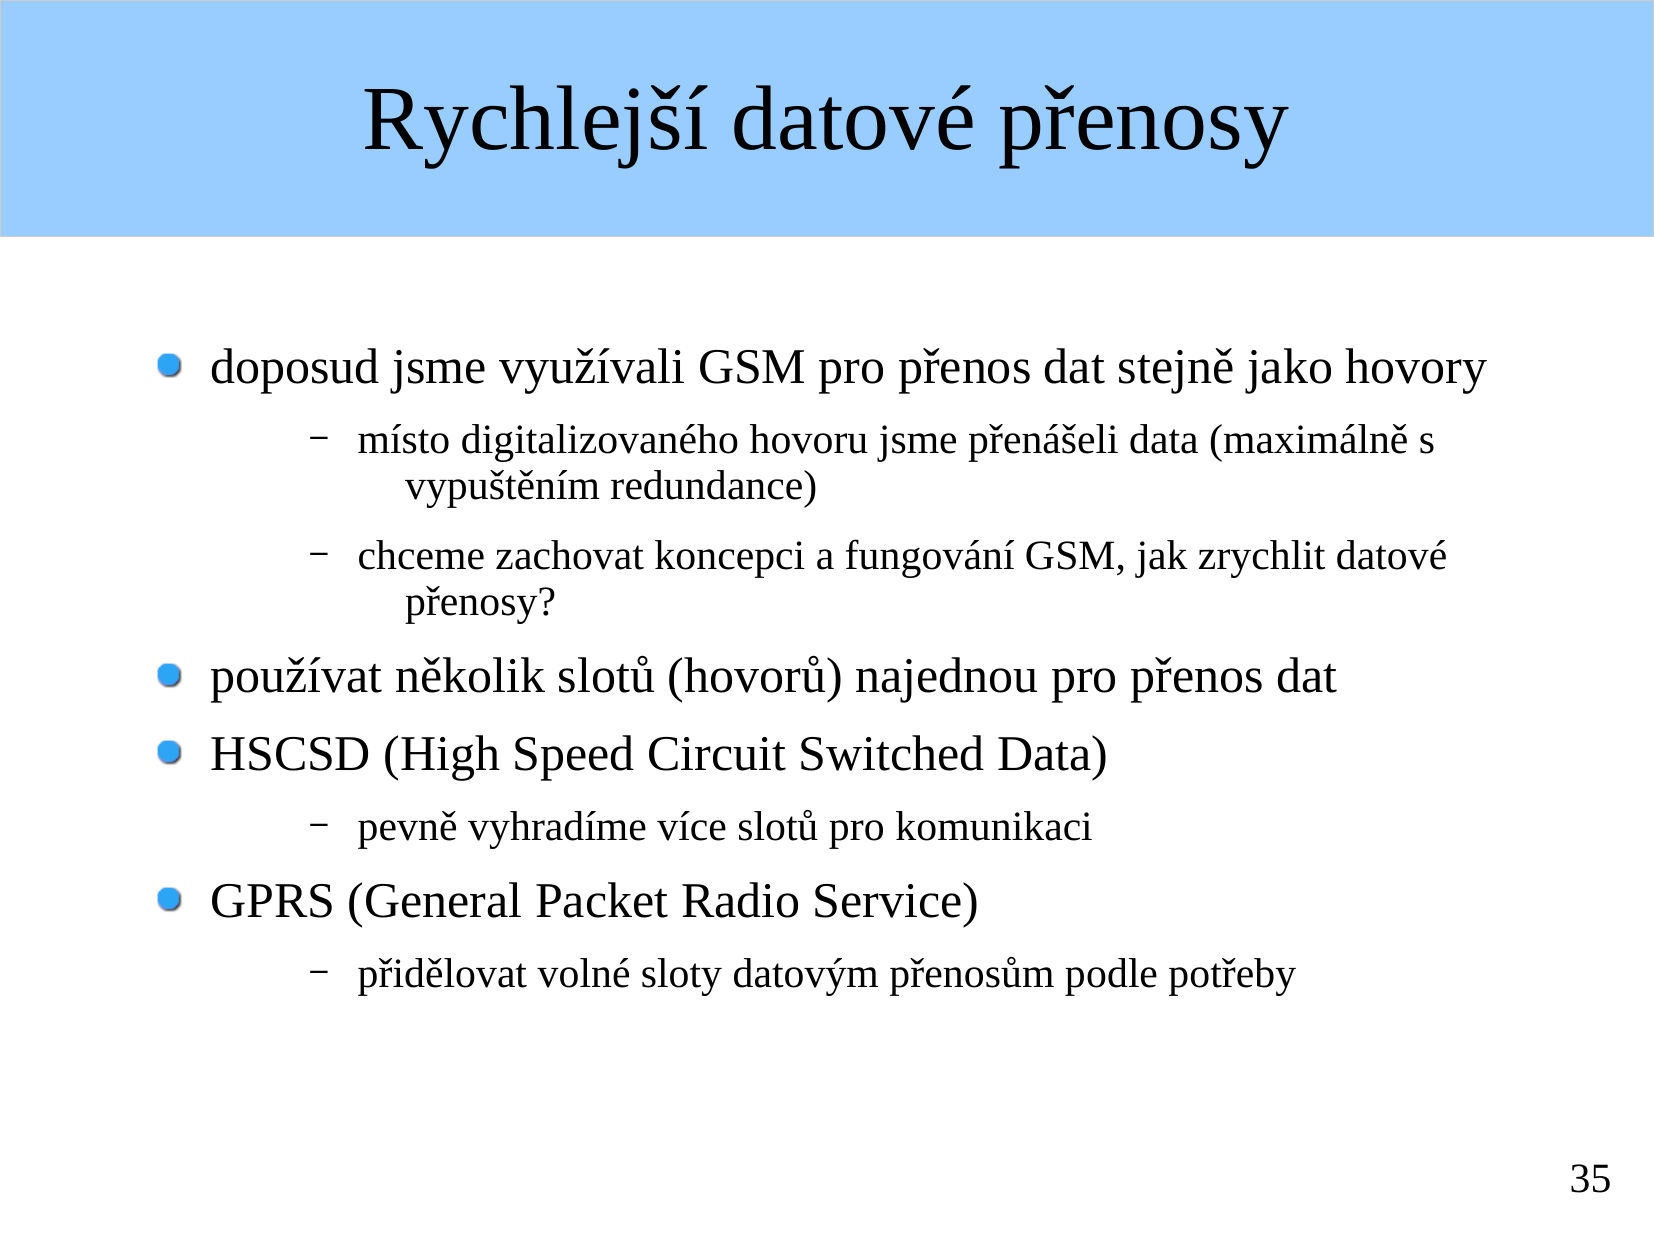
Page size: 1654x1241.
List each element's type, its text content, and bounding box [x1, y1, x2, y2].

title Rychlejší datové přenosy [0, 0, 1654, 237]
list doposud jsme využívali GSM pro přenos dat stejně jako hovory místo digitalizovaného hovoru jsme přenášeli data (maximálně s vypuštěním redundance) chceme zachovat koncepci a fungování GSM, jak zrychlit datové přenosy? používat několik slotů (hovorů) najednou pro přenos dat HSCSD (High Speed Circuit Switched Data) pevně vyhradíme více slotů pro komunikaci GPRS (General Packet Radio Service) přidělovat volné sloty datovým přenosům podle potřeby [121, 338, 1536, 1122]
